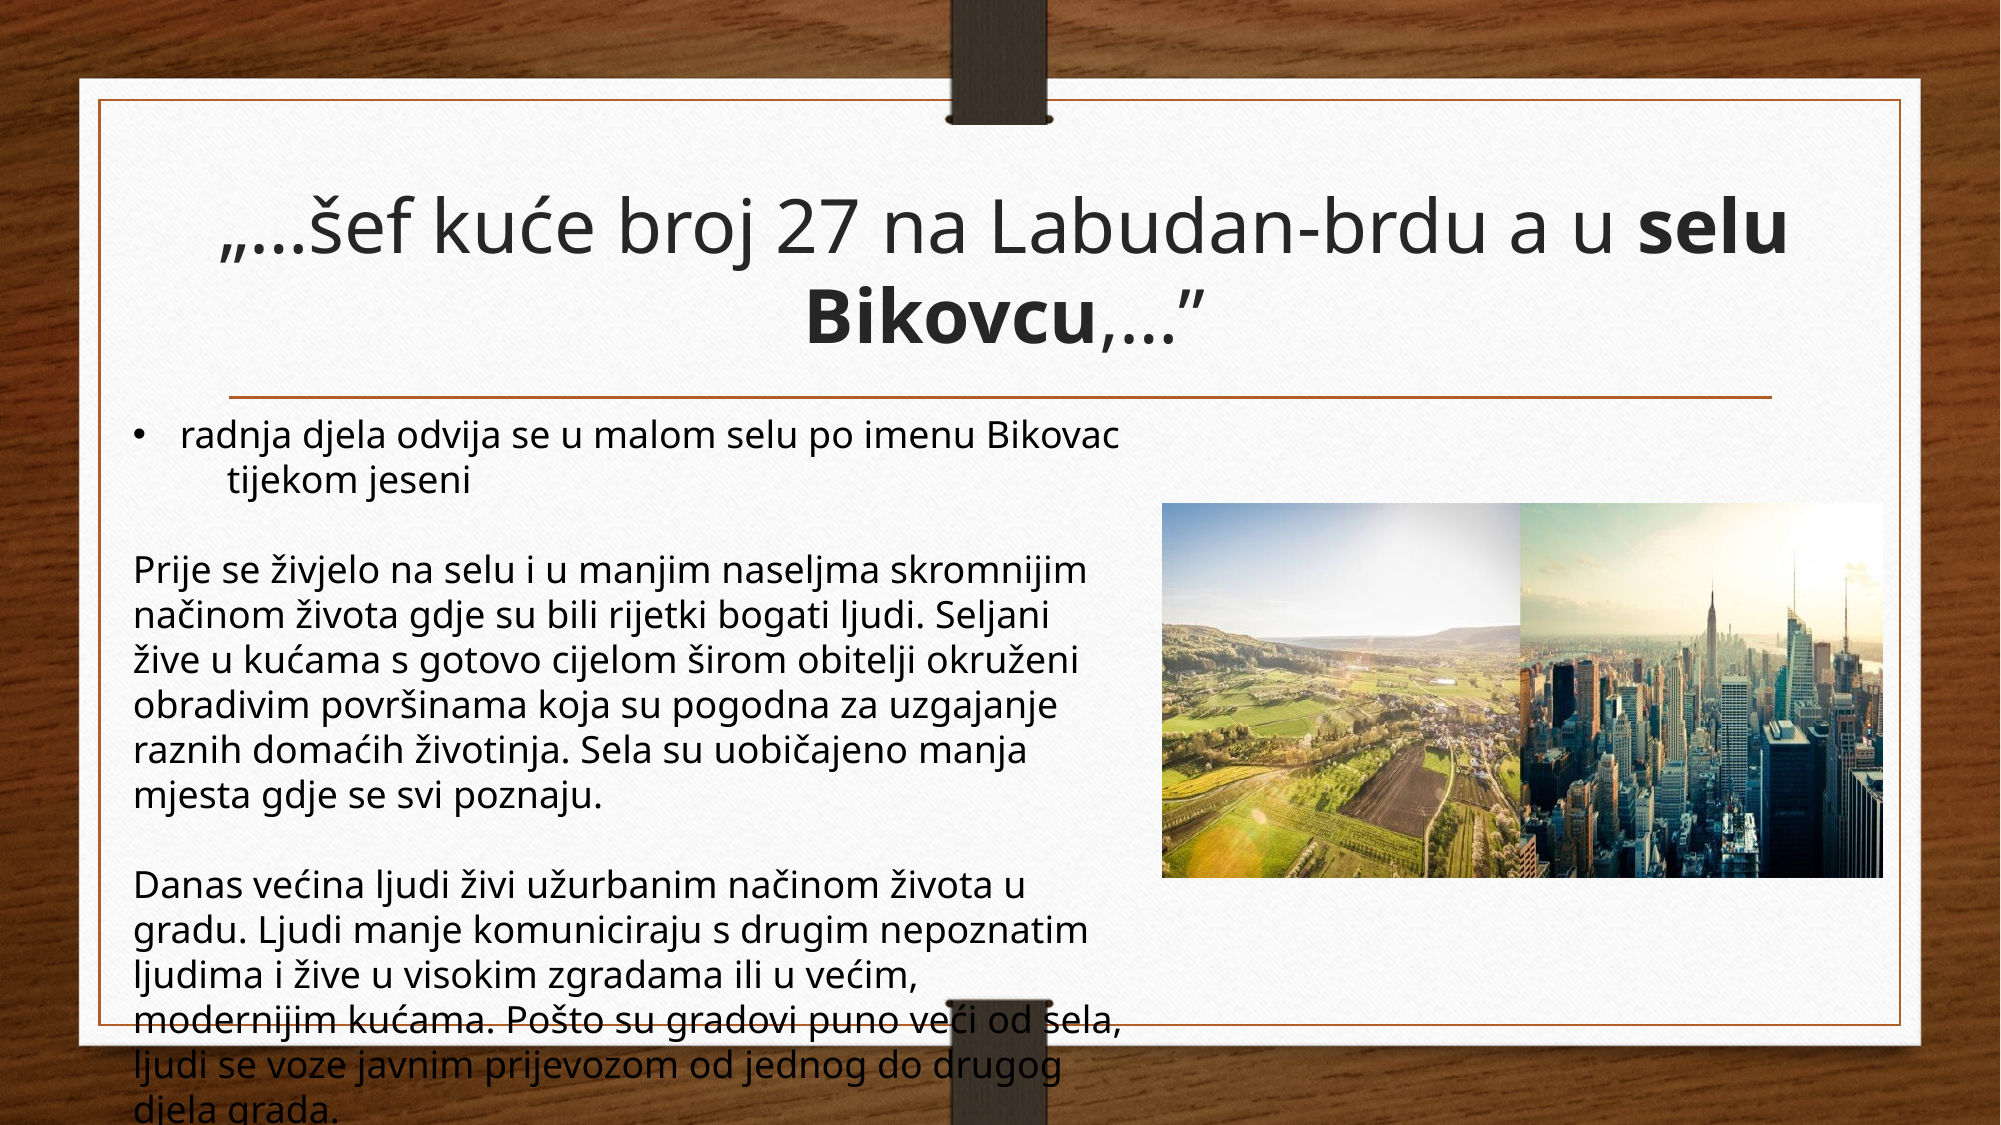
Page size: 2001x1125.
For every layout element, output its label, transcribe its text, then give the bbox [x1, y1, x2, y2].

picture [1162, 503, 1883, 878]
text_box radnja djela odvija se u malom selu po imenu Bikovac tijekom jeseni Prije se živjelo na selu i u manjim naseljma skromnijim načinom života gdje su bili rijetki bogati ljudi. Seljani žive u kućama s gotovo cijelom širom obitelji okruženi obradivim površinama koja su pogodna za uzgajanje raznih domaćih životinja. Sela su uobičajeno manja mjesta gdje se svi poznaju. Danas većina ljudi živi užurbanim načinom života u gradu. Ljudi manje komuniciraju s drugim nepoznatim ljudima i žive u visokim zgradama ili u većim, modernijim kućama. Pošto su gradovi puno veći od sela, ljudi se voze javnim prijevozom od jednog do drugog djela grada. [117, 403, 1143, 919]
title „…šef kuće broj 27 na Labudan-brdu a u selu Bikovcu,…” [101, 161, 1908, 376]
